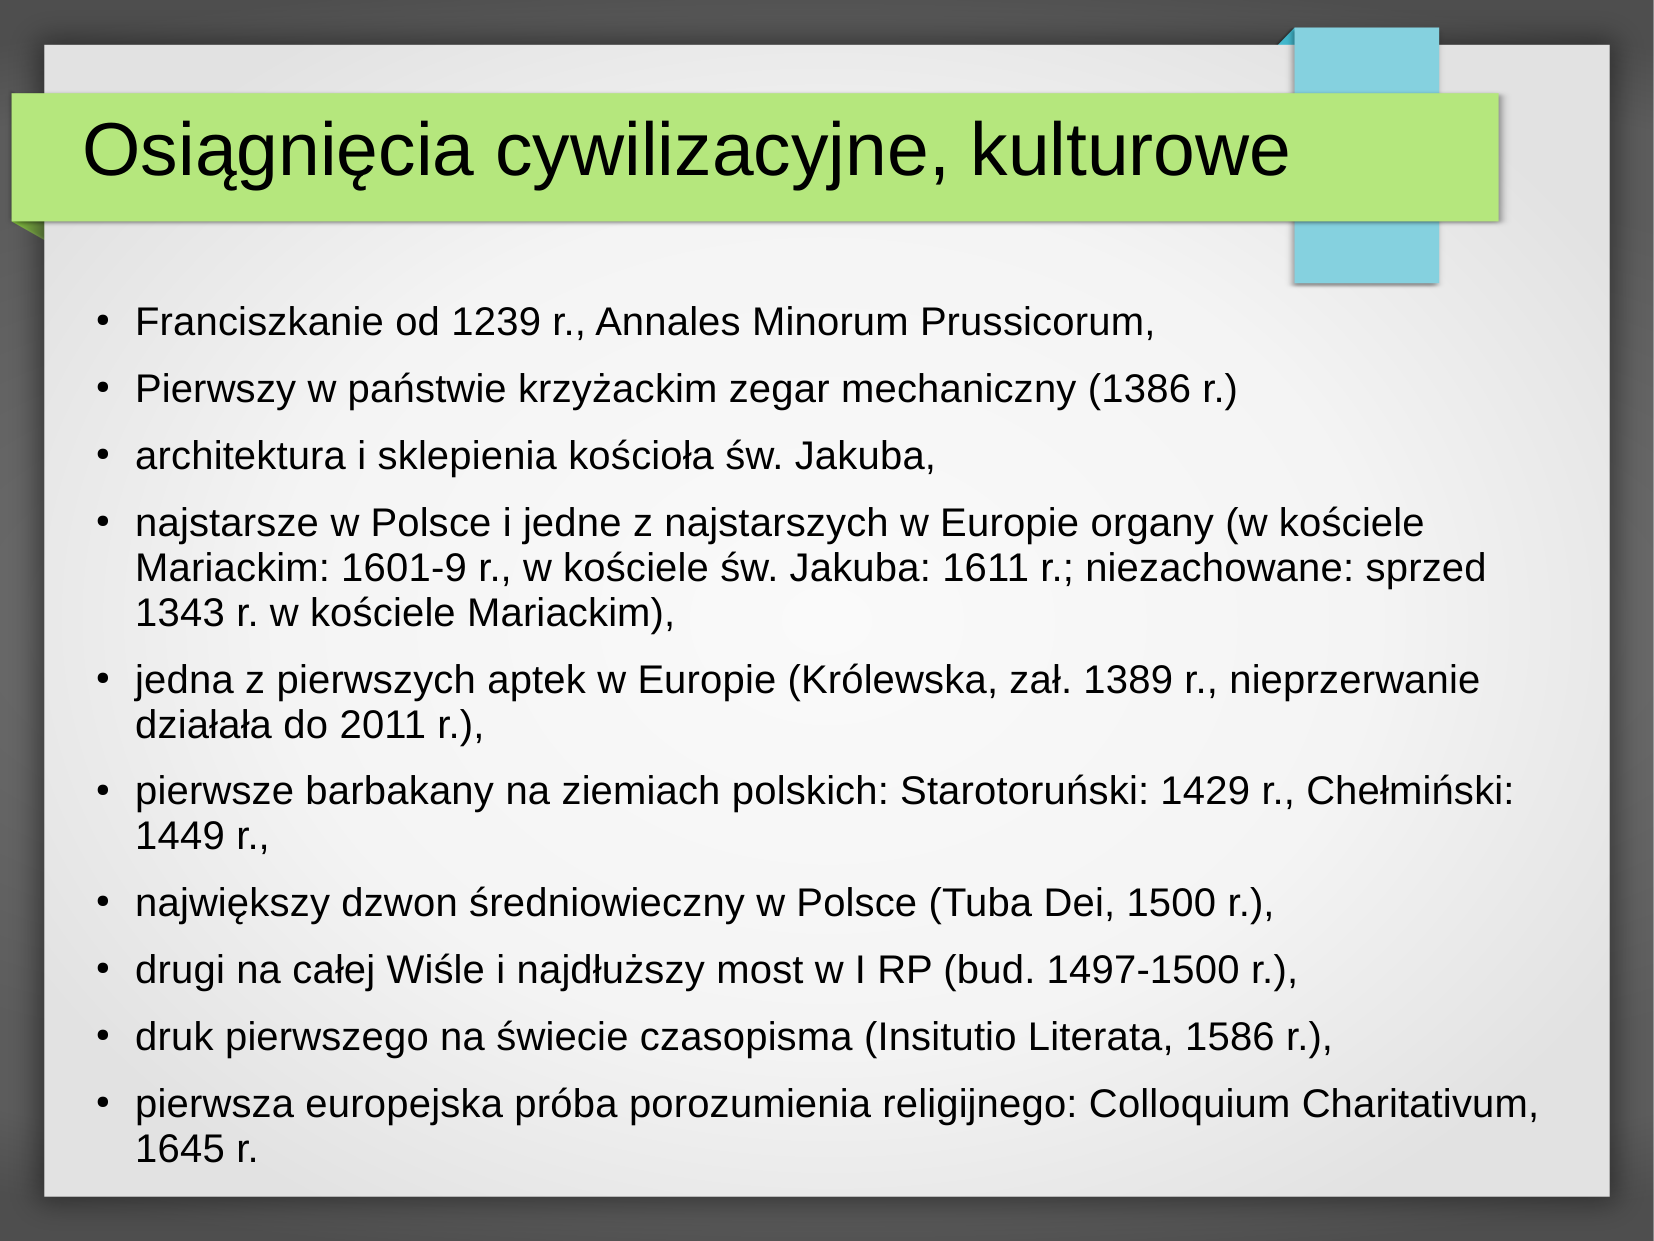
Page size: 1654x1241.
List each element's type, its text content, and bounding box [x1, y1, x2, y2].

title Osiągnięcia cywilizacyjne, kulturowe [82, 47, 1571, 252]
picture [0, 0, 1654, 1241]
list Franciszkanie od 1239 r., Annales Minorum Prussicorum, Pierwszy w państwie krzyżackim zegar mechaniczny (1386 r.) architektura i sklepienia kościoła św. Jakuba, najstarsze w Polsce i jedne z najstarszych w Europie organy (w kościele Mariackim: 1601-9 r., w kościele św. Jakuba: 1611 r.; niezachowane: sprzed 1343 r. w kościele Mariackim), jedna z pierwszych aptek w Europie (Królewska, zał. 1389 r., nieprzerwanie działała do 2011 r.), pierwsze barbakany na ziemiach polskich: Starotoruński: 1429 r., Chełmiński: 1449 r., największy dzwon średniowieczny w Polsce (Tuba Dei, 1500 r.), drugi na całej Wiśle i najdłuższy most w I RP (bud. 1497-1500 r.), druk pierwszego na świecie czasopisma (Insitutio Literata, 1586 r.), pierwsza europejska próba porozumienia religijnego: Colloquium Charitativum, 1645 r. [82, 299, 1571, 1182]
